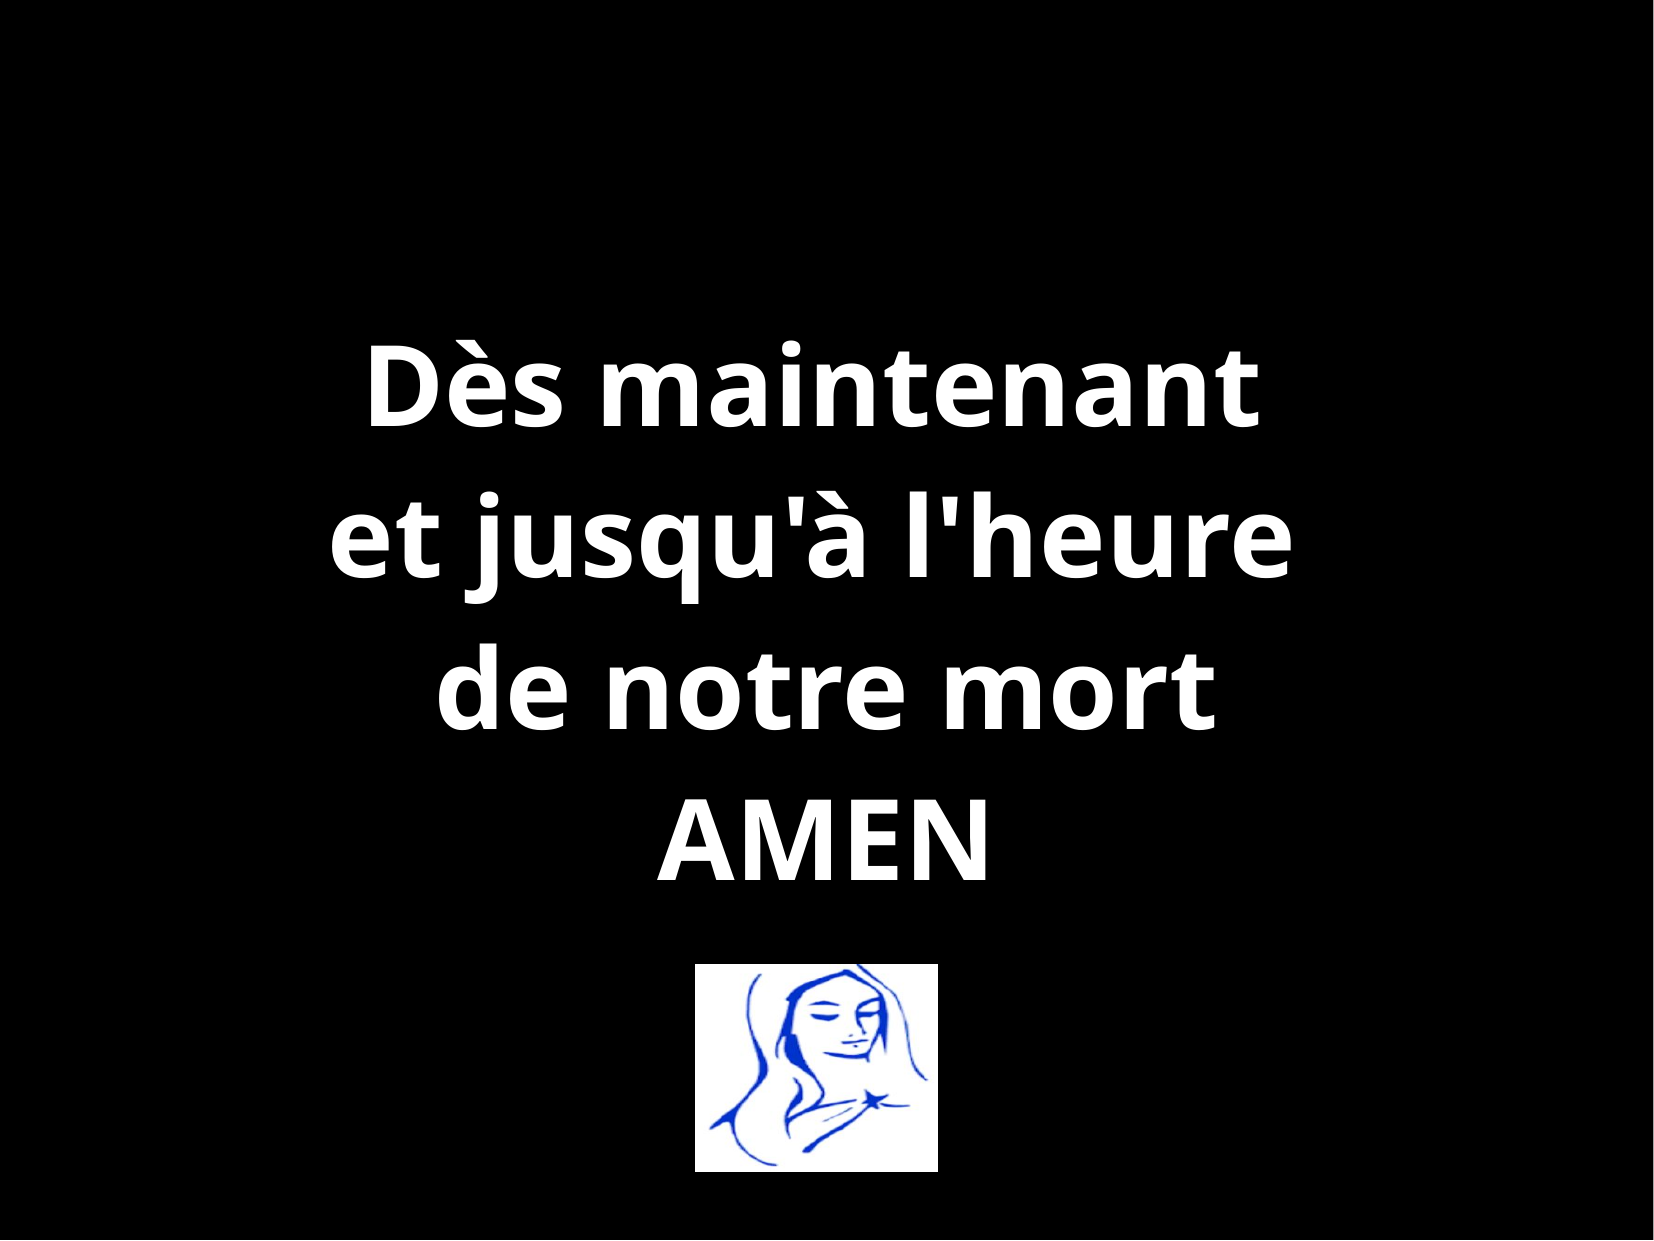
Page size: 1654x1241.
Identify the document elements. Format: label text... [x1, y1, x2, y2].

picture [695, 964, 938, 1172]
subtitle Dès maintenant et jusqu'à l'heure de notre mort AMEN [23, 0, 1630, 1236]
